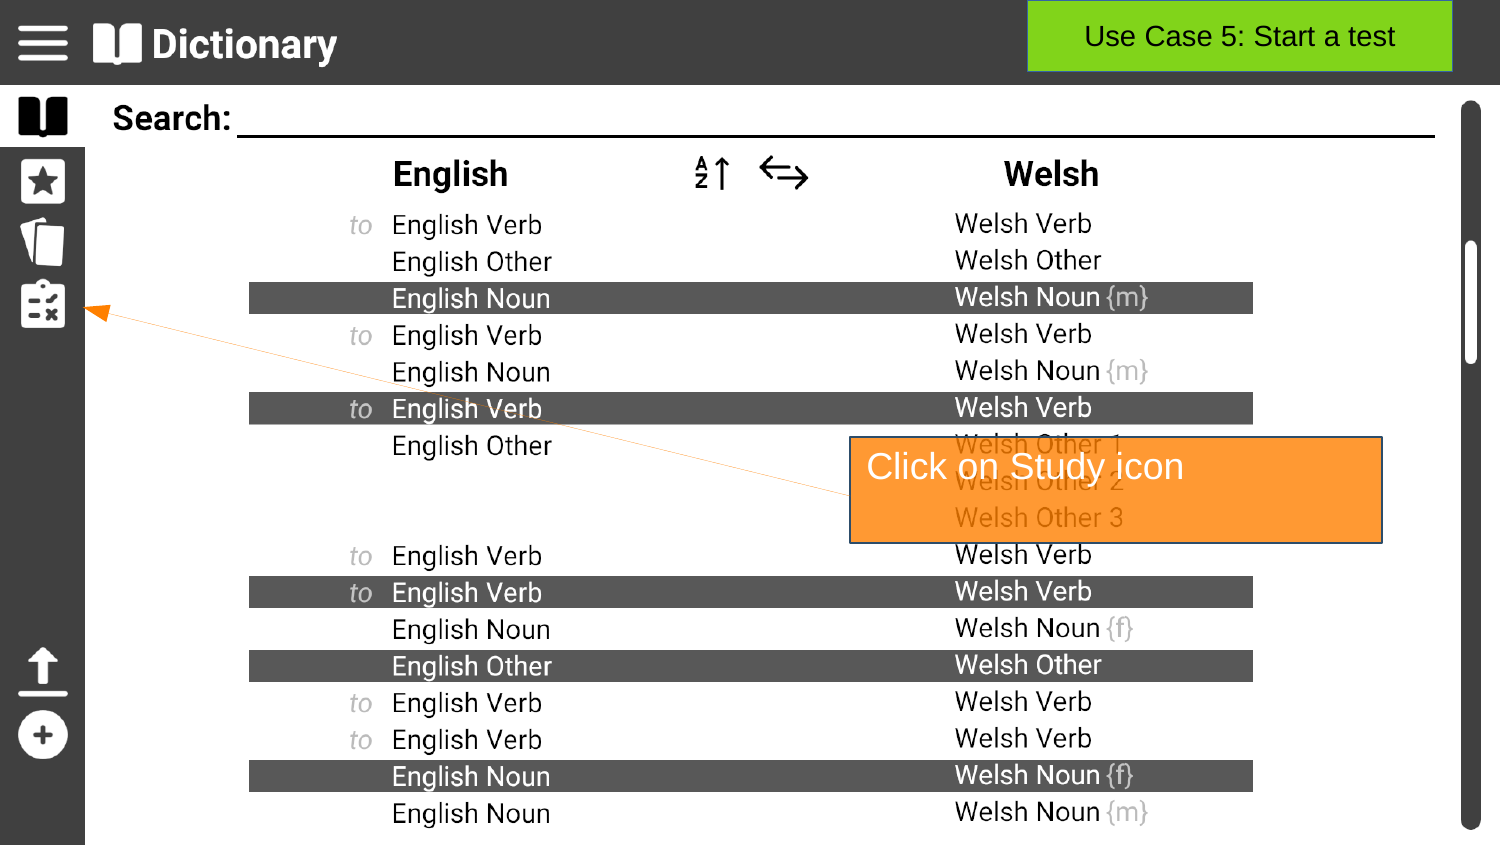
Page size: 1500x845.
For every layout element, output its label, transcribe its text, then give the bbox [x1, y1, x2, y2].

text_box Click on Study icon [850, 437, 1383, 544]
text_box Use Case 5: Start a test [1027, 0, 1453, 72]
picture [0, 0, 1500, 845]
